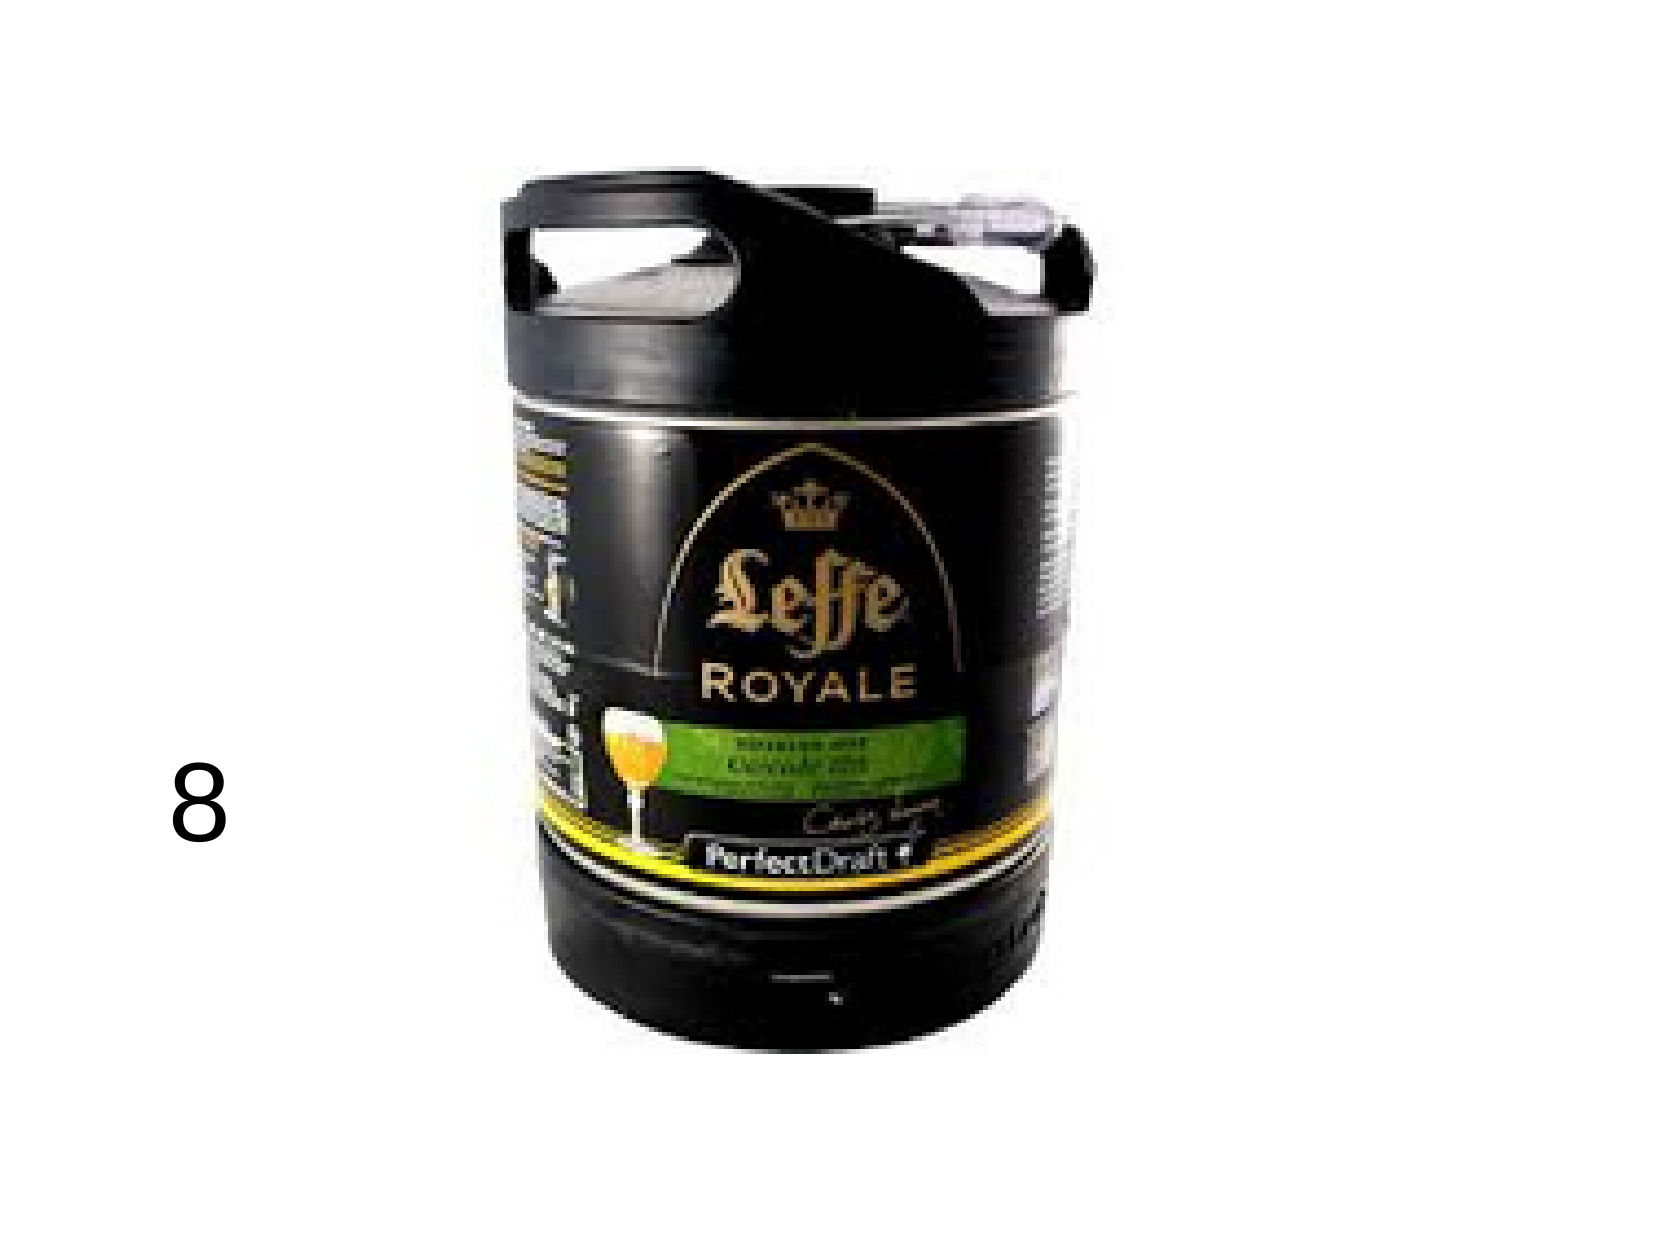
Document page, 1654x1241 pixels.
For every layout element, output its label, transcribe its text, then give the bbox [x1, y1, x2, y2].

text_box 8 [153, 732, 355, 873]
picture [377, 145, 1296, 1063]
